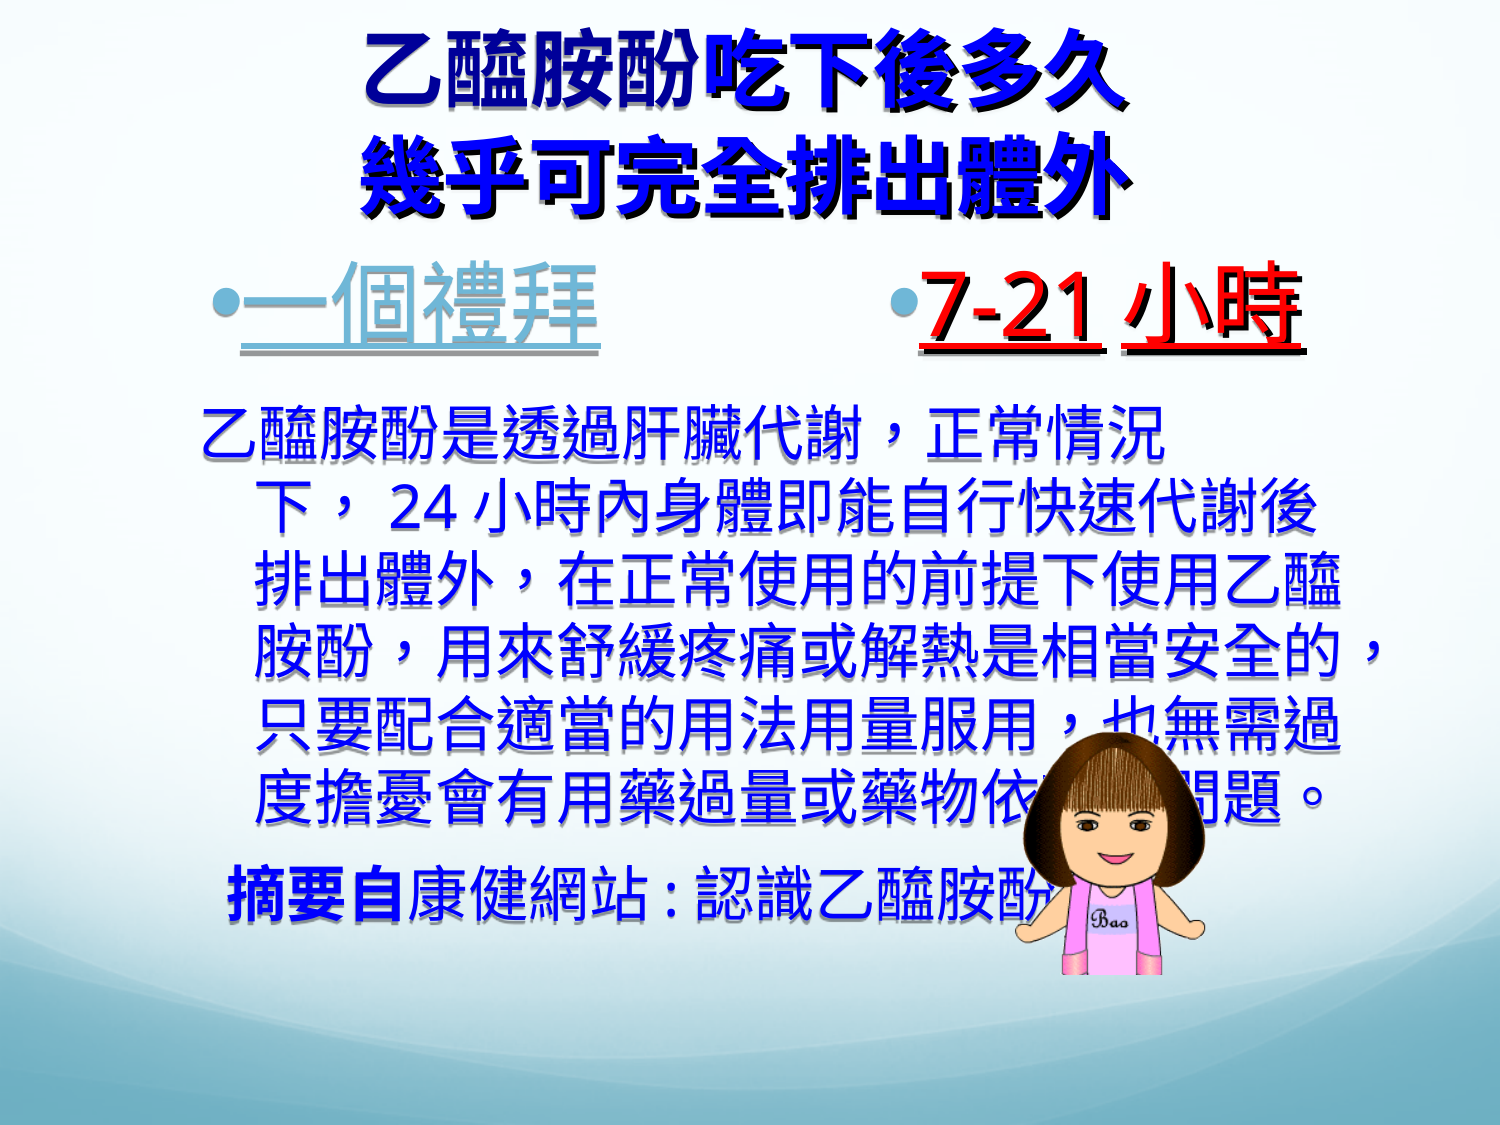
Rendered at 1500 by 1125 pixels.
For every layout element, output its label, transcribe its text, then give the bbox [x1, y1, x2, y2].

list 一個禮拜 [90, 238, 721, 362]
picture [779, 385, 1410, 976]
list 7-21小時 [779, 238, 1410, 362]
title 乙醯胺酚吃下後多久 幾乎可完全排出體外 [35, 0, 1454, 233]
list 乙醯胺酚是透過肝臟代謝，正常情況下，24小時內身體即能自行快速代謝後排出體外，在正常使用的前提下使用乙醯胺酚，用來舒緩疼痛或解熱是相當安全的，只要配合適當的用法用量服用，也無需過度擔憂會有用藥過量或藥物依賴的問題。 摘要自康健網站:認識乙醯胺酚 [127, 387, 1377, 993]
